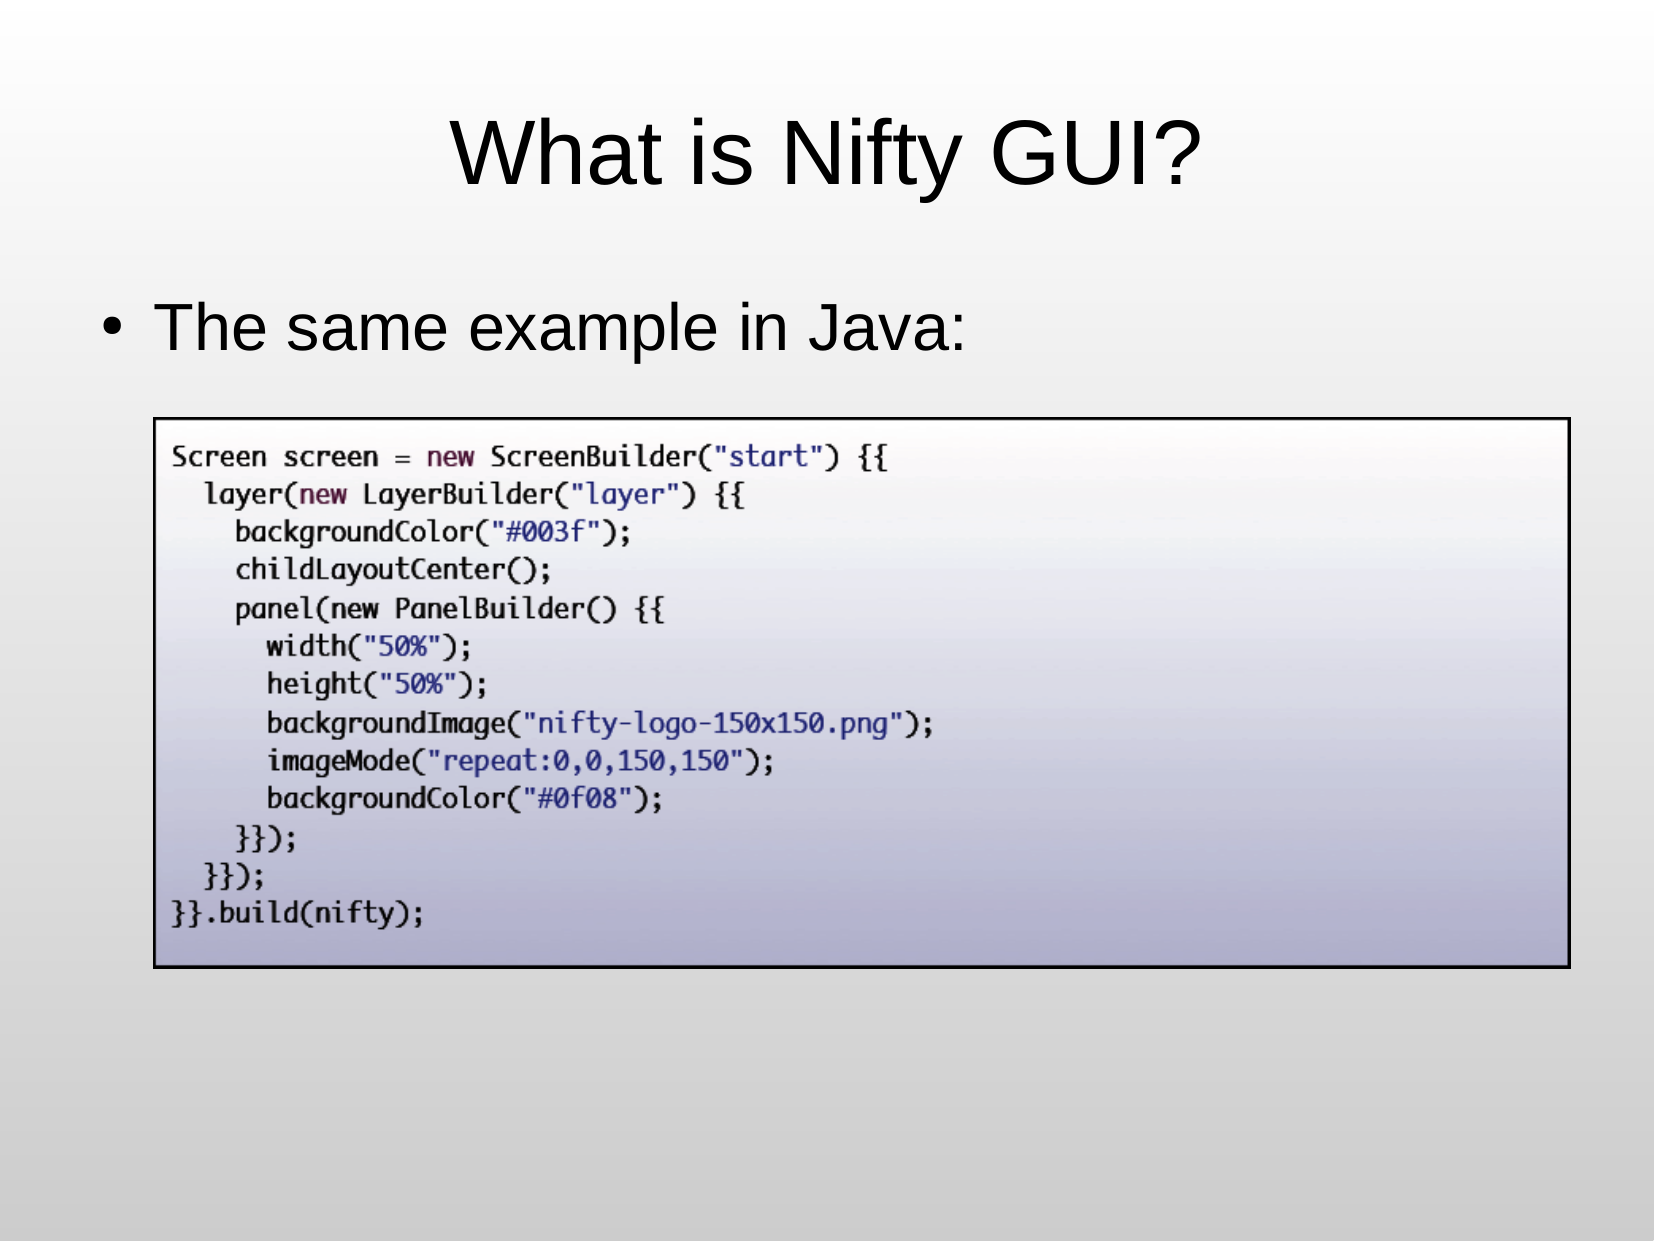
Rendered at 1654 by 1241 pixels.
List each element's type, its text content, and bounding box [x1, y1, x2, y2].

picture [153, 417, 1571, 969]
list The same example in Java: [82, 290, 1571, 1109]
title What is Nifty GUI? [82, 49, 1571, 257]
